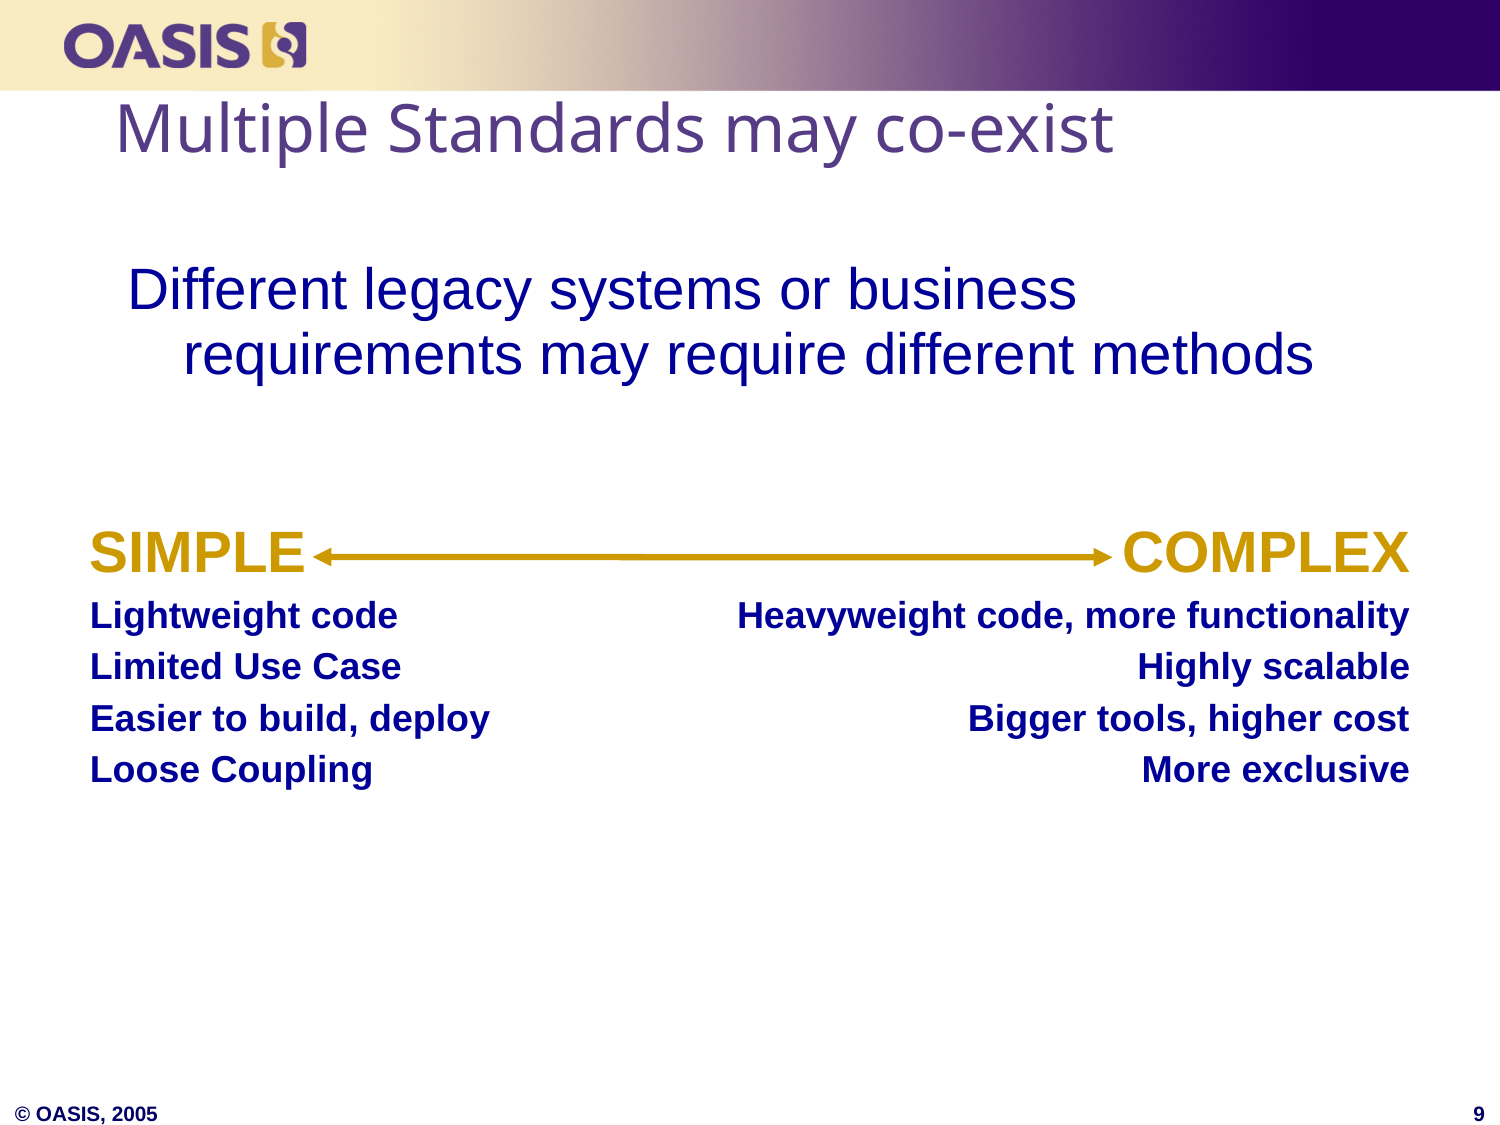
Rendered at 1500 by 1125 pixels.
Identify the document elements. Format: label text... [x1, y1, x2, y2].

list Different legacy systems or business requirements may require different methods [112, 248, 1438, 423]
picture [0, 0, 1500, 1125]
text_box COMPLEX Heavyweight code, more functionality Highly scalable Bigger tools, higher cost More exclusive [600, 512, 1426, 763]
text_box SIMPLE Lightweight code Limited Use Case Easier to build, deploy Loose Coupling [74, 512, 600, 763]
title Multiple Standards may co-exist [99, 95, 1388, 175]
